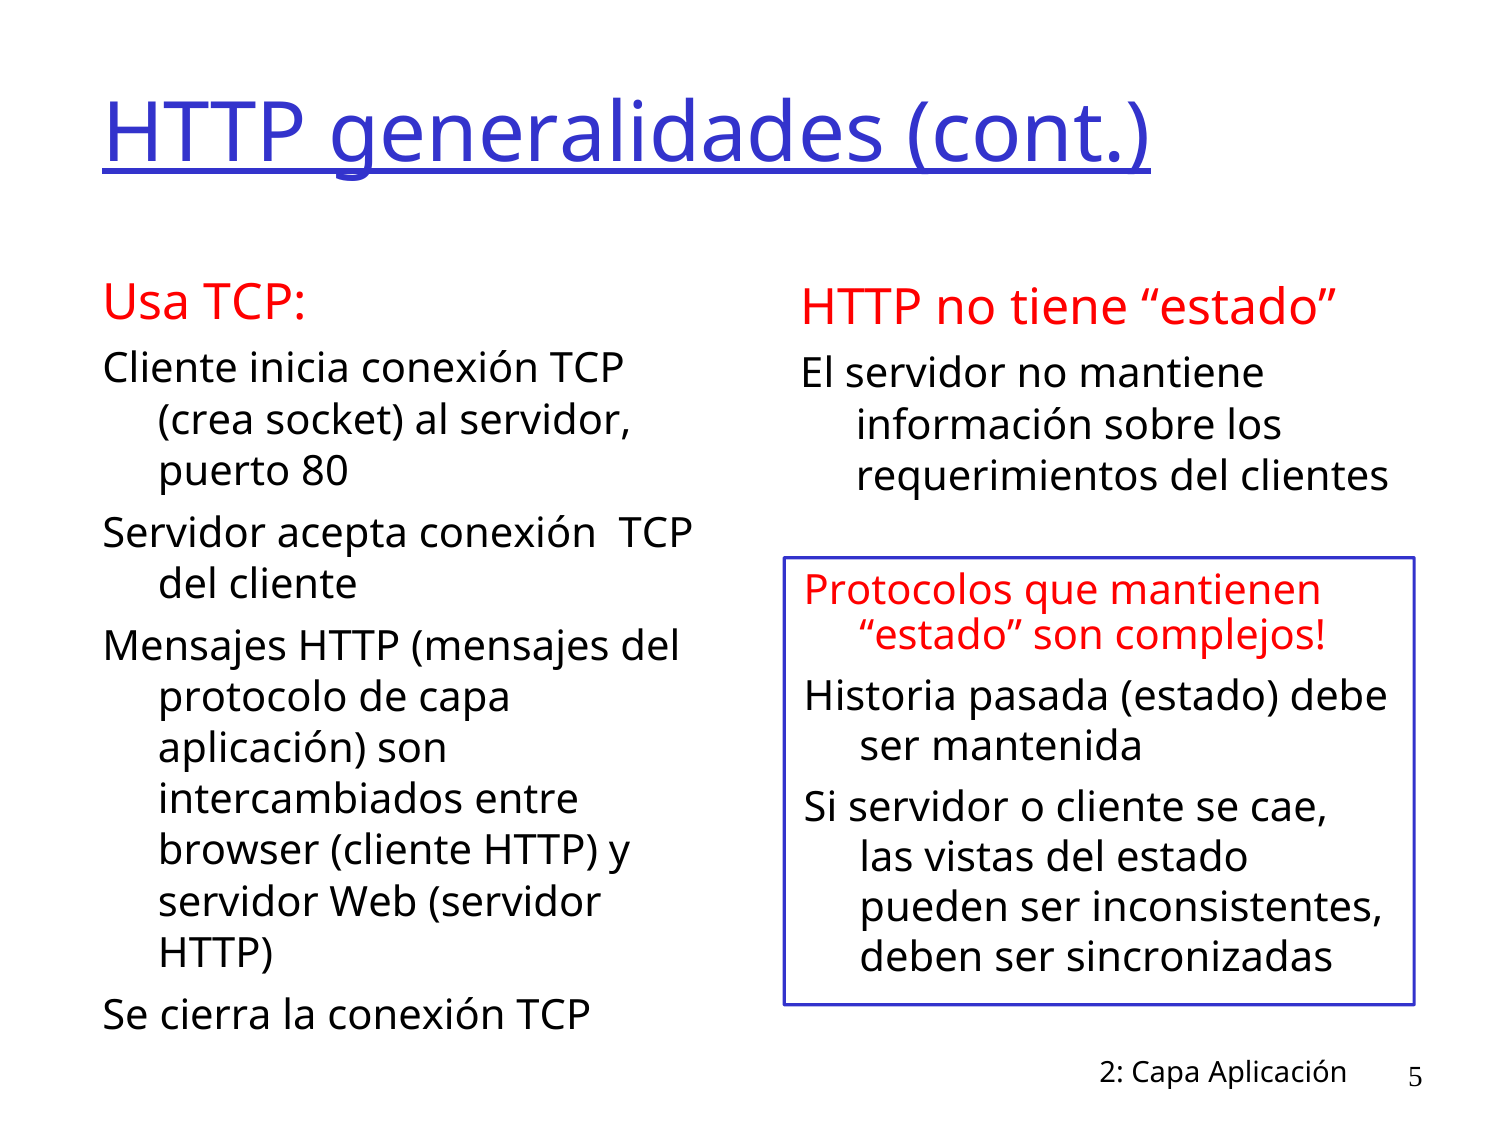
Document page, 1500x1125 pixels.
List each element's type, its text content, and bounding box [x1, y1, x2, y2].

text_box [784, 557, 1415, 1005]
title HTTP generalidades (cont.) [87, 37, 1363, 225]
text_box Protocolos que mantienen “estado” son complejos! Historia pasada (estado) debe ser mantenida Si servidor o cliente se cae, las vistas del estado pueden ser inconsistentes, deben ser sincronizadas [788, 560, 1405, 988]
list Usa TCP: Cliente inicia conexión TCP (crea socket) al servidor, puerto 80 Servidor acepta conexión TCP del cliente Mensajes HTTP (mensajes del protocolo de capa aplicación) son intercambiados entre browser (cliente HTTP) y servidor Web (servidor HTTP) Se cierra la conexión TCP [87, 262, 740, 1070]
list HTTP no tiene “estado” El servidor no mantiene información sobre los requerimientos del clientes [785, 267, 1412, 520]
